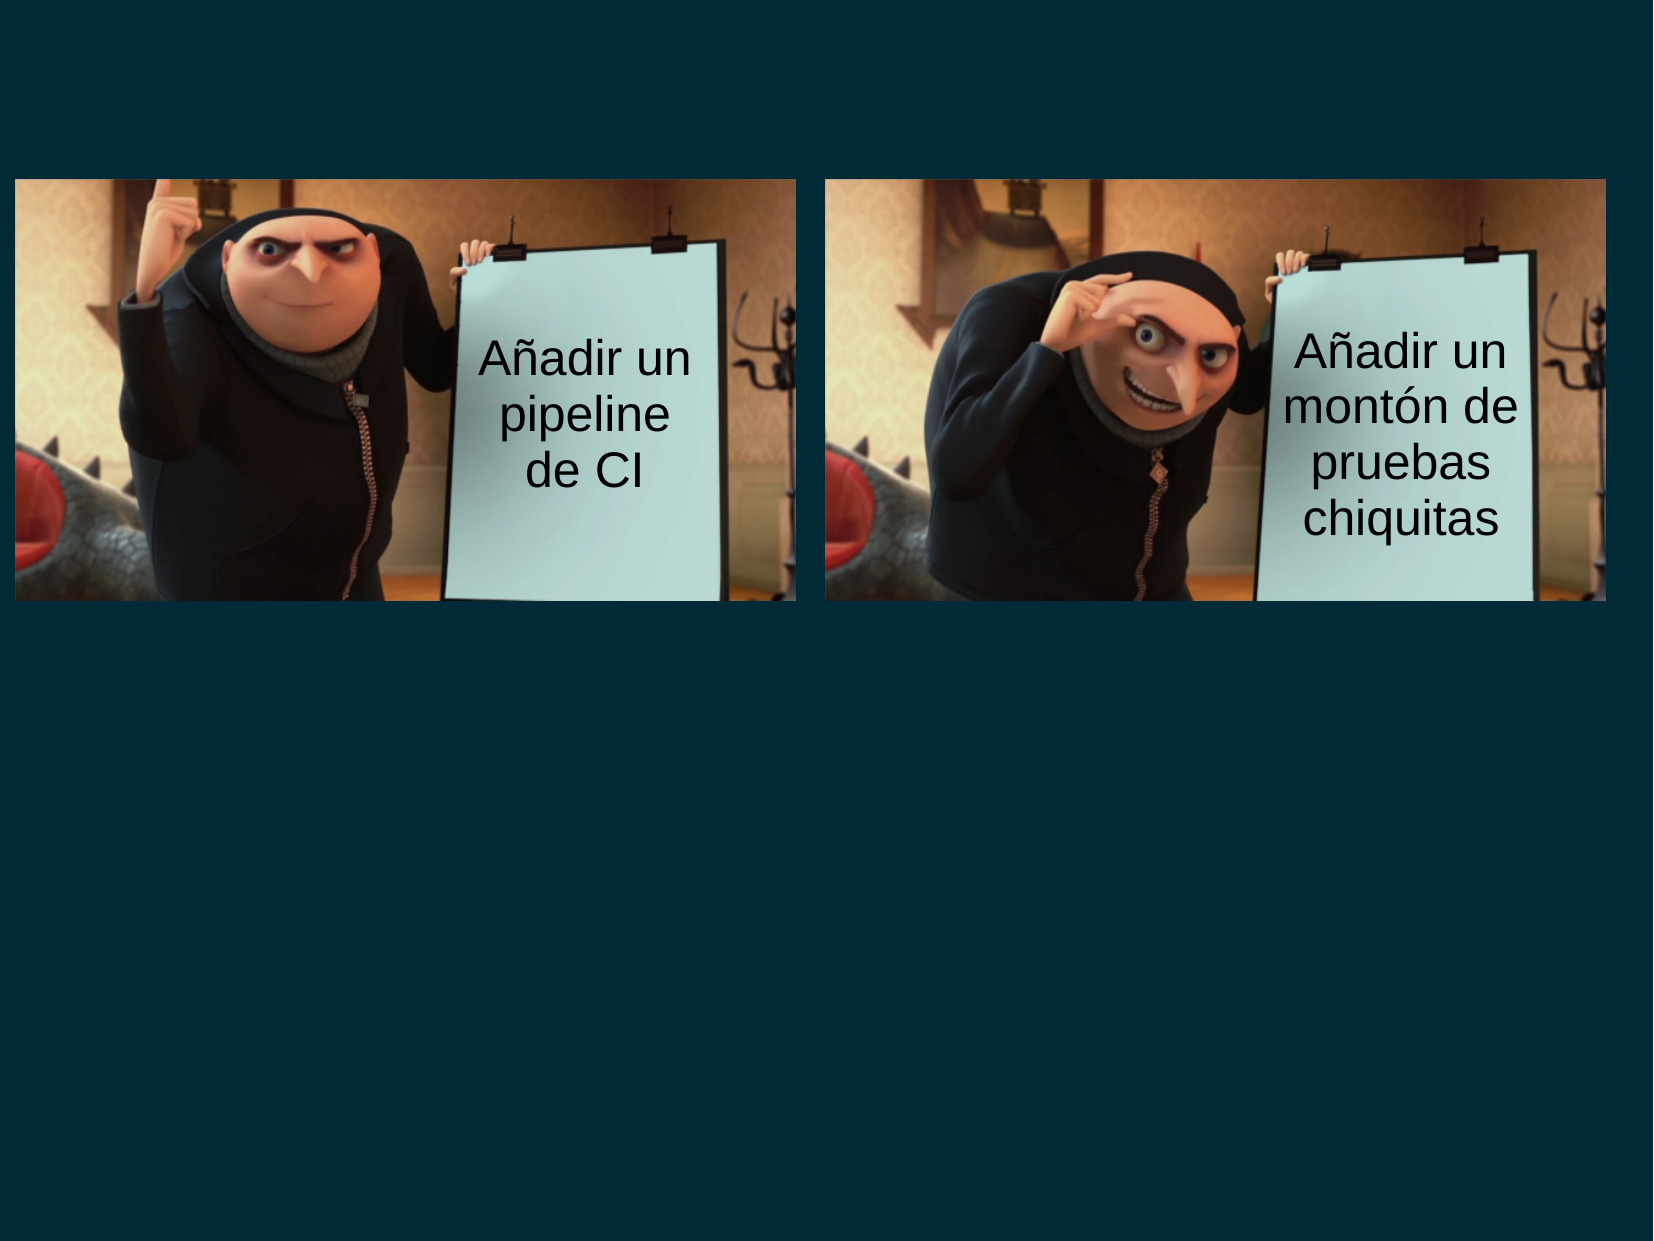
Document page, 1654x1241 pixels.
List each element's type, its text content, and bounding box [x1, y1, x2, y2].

picture [826, 180, 1605, 600]
picture [16, 180, 795, 600]
text_box Añadir un montón de pruebas chiquitas [1265, 315, 1536, 554]
text_box Añadir un pipeline de CI [450, 323, 721, 506]
